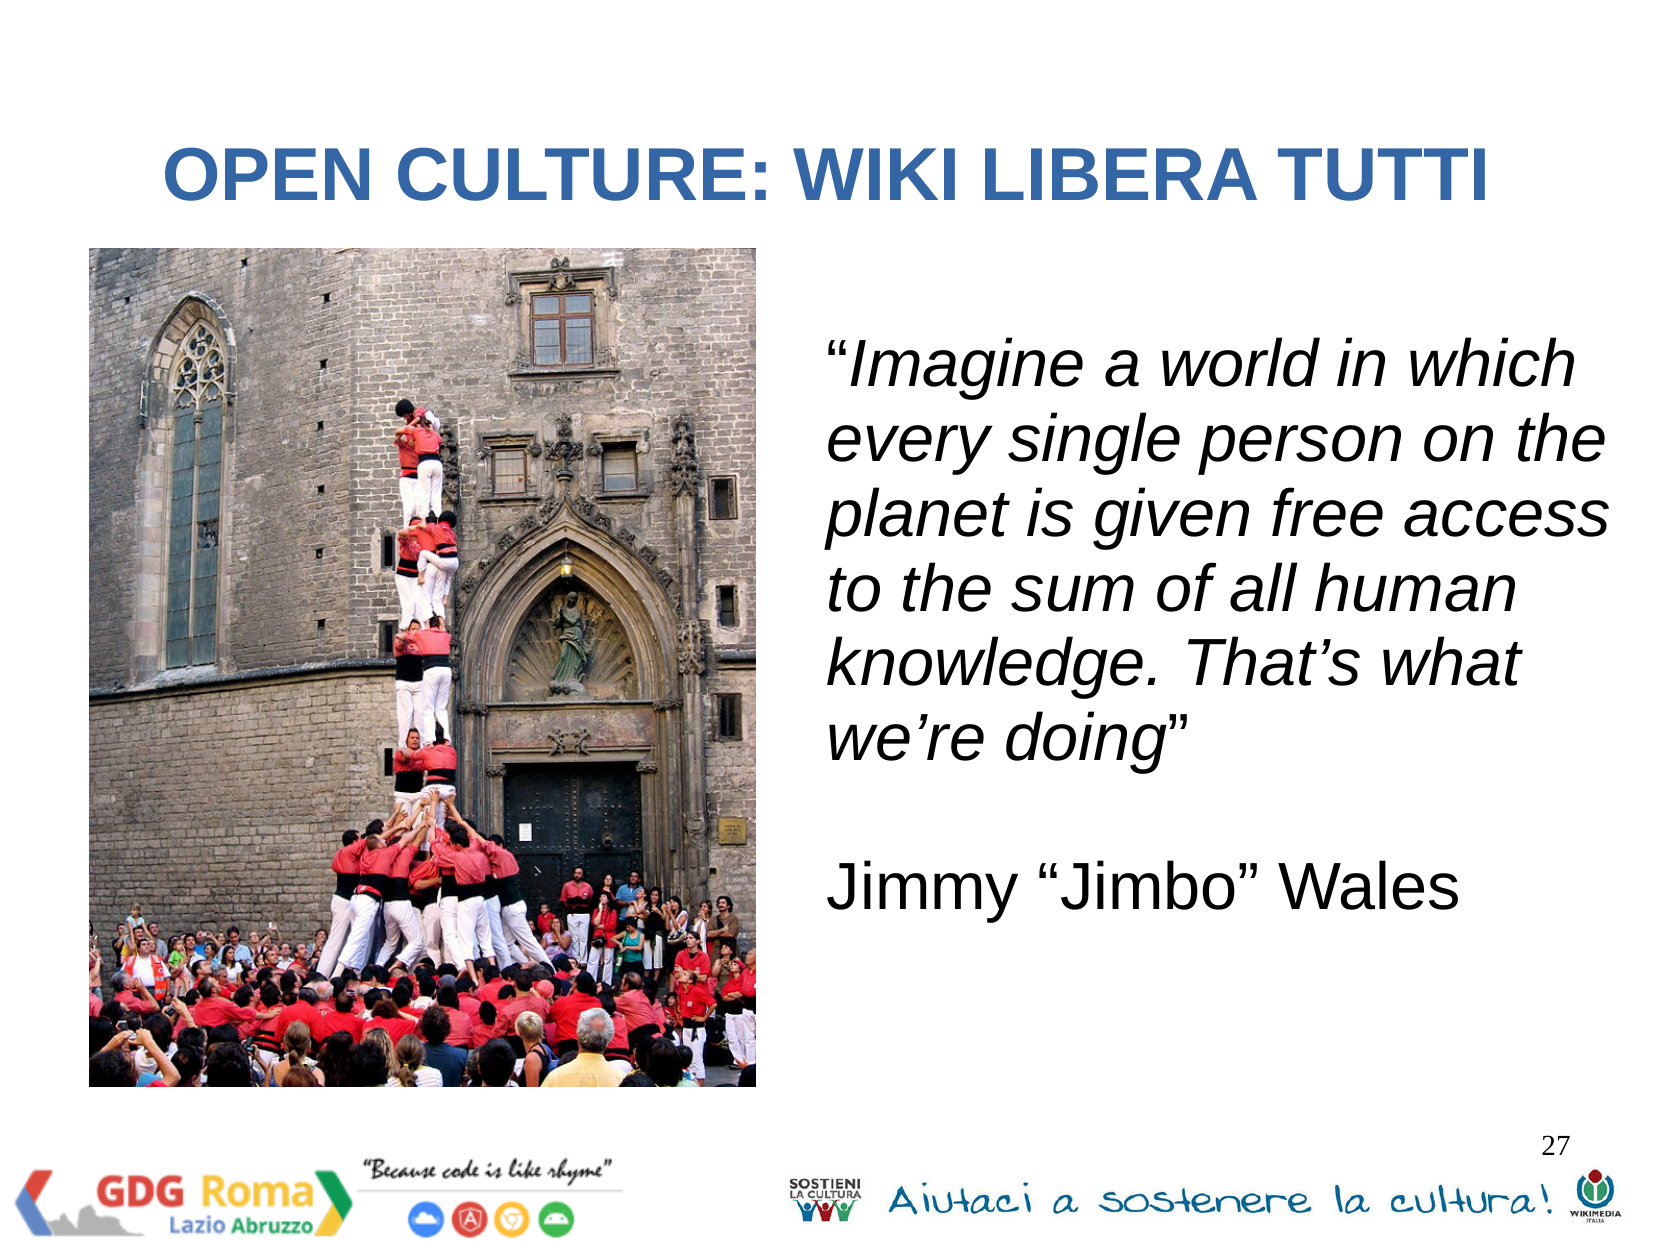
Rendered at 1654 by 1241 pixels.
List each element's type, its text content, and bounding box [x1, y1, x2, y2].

title OPEN CULTURE: WIKI LIBERA TUTTI [11, 17, 1642, 249]
picture [89, 249, 756, 1087]
picture [11, 1155, 626, 1241]
text_box “Imagine a world in which every single person on the planet is given free access to the sum of all human knowledge. That’s what we’re doing” Jimmy “Jimbo” Wales [791, 249, 1619, 1087]
picture [772, 1163, 1648, 1233]
